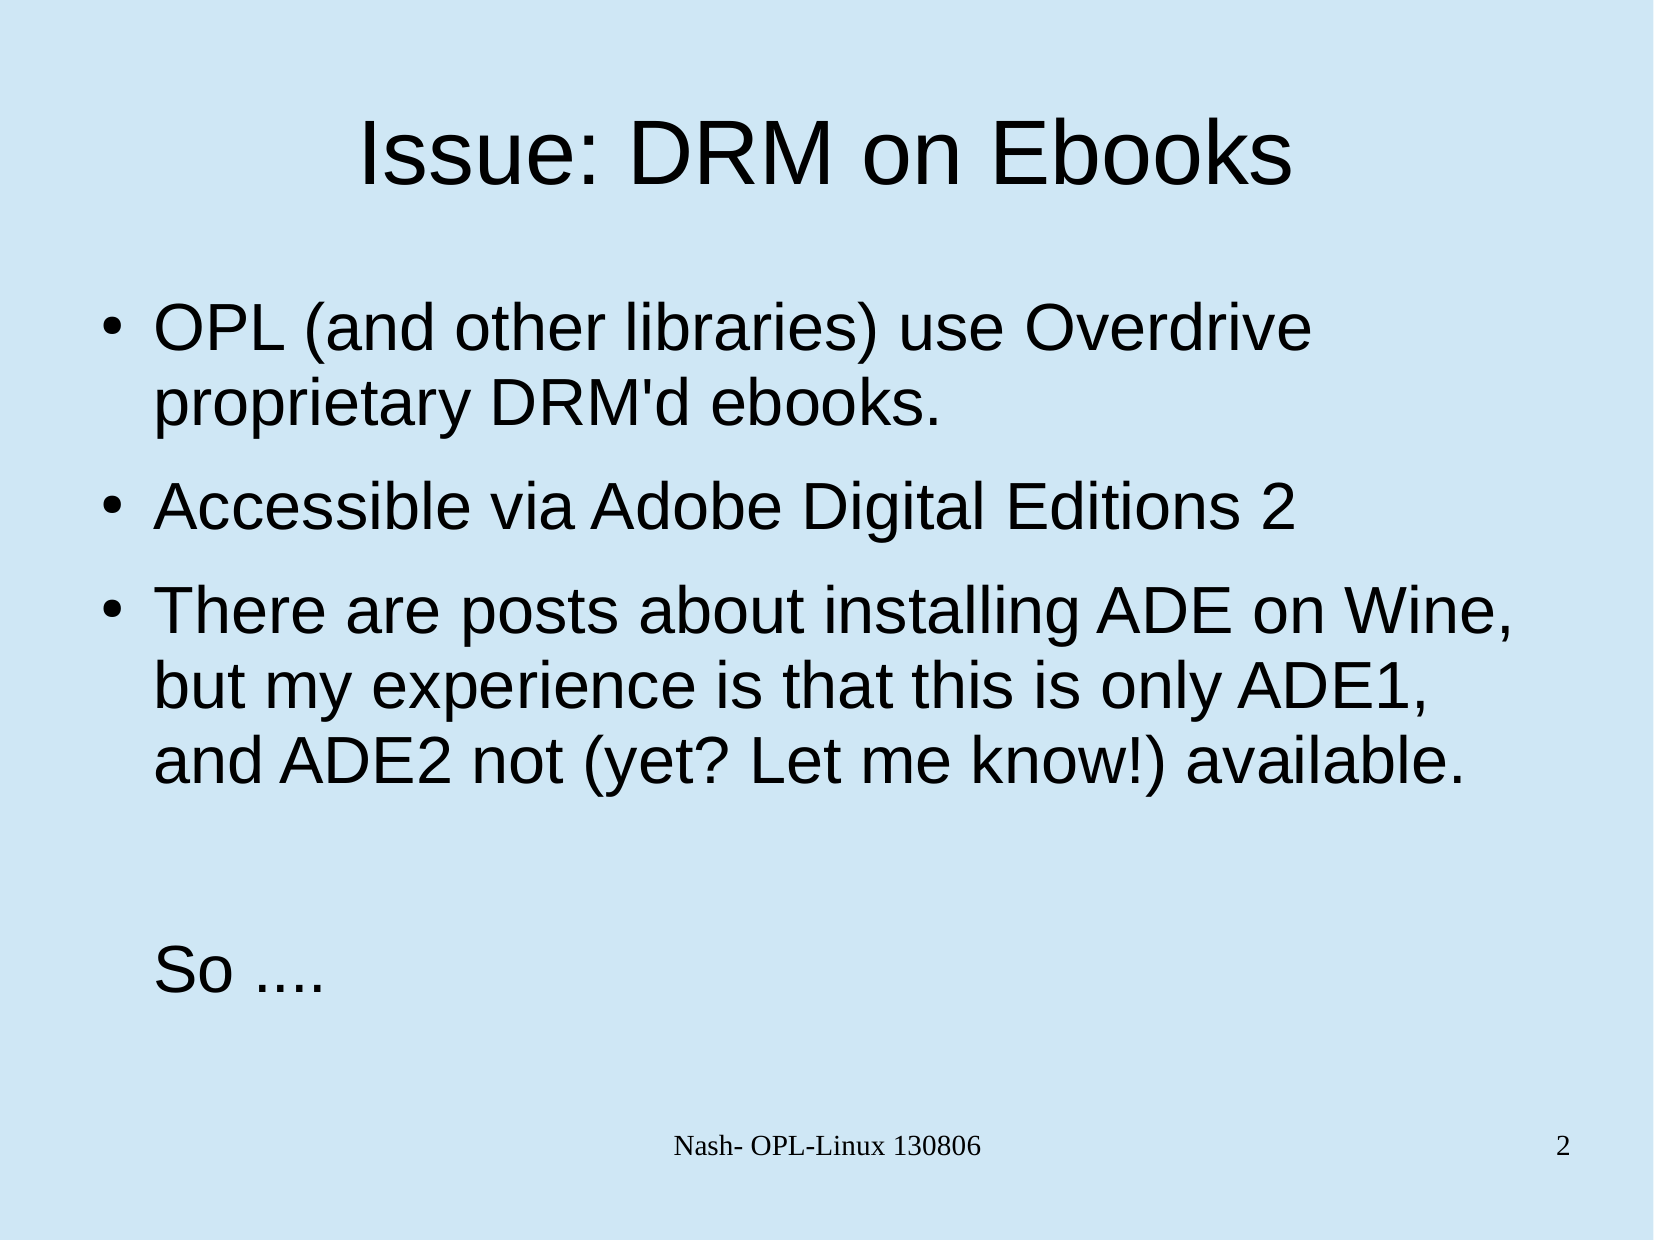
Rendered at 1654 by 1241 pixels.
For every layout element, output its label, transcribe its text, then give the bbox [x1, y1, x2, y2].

list OPL (and other libraries) use Overdrive proprietary DRM'd ebooks. Accessible via Adobe Digital Editions 2 There are posts about installing ADE on Wine, but my experience is that this is only ADE1, and ADE2 not (yet? Let me know!) available. So .... [82, 290, 1538, 1010]
title Issue: DRM on Ebooks [82, 49, 1571, 257]
